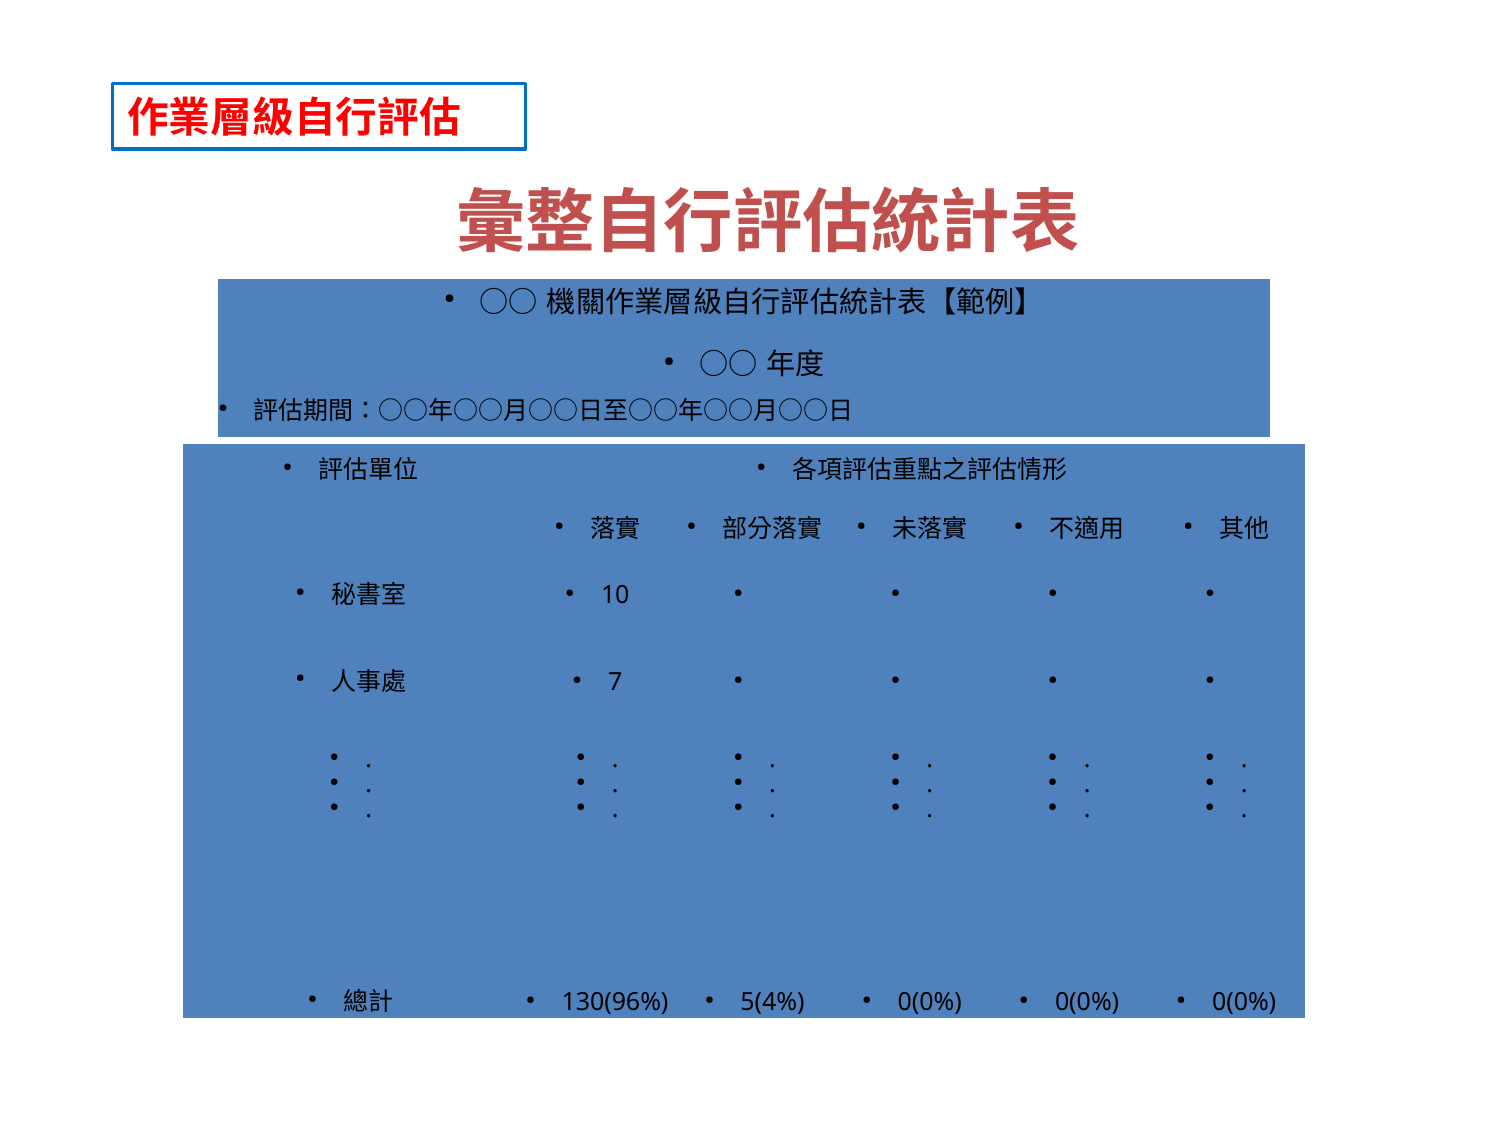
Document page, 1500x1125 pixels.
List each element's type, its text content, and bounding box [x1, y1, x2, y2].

table_cell . . . [519, 750, 676, 976]
text_box 彙整自行評估統計表 [242, 158, 1294, 275]
table_cell 0(0%) [833, 976, 991, 1018]
table_cell [1148, 569, 1305, 656]
table_cell ○○年度 [218, 341, 1270, 385]
table_cell 7 [519, 656, 676, 750]
table_cell [833, 656, 991, 750]
table_cell 0(0%) [991, 976, 1148, 1018]
table_cell 評估期間：○○年○○月○○日至○○年○○月○○日 [218, 385, 1270, 437]
table_cell 其他 [1148, 503, 1305, 569]
table_cell 落實 [519, 503, 676, 569]
table_cell [676, 569, 833, 656]
table_cell . . . [183, 750, 519, 976]
table_cell [1148, 656, 1305, 750]
table_header ○○機關作業層級自行評估統計表【範例】 [218, 279, 1270, 341]
table_cell 130(96%) [519, 976, 676, 1018]
table_header 評估單位 [183, 444, 519, 569]
table_cell . . . [991, 750, 1148, 976]
table_cell . . . [676, 750, 833, 976]
table_cell . . . [833, 750, 991, 976]
table_header 各項評估重點之評估情形 [519, 444, 1305, 503]
table_cell [833, 569, 991, 656]
table_cell [991, 656, 1148, 750]
table_cell 不適用 [991, 503, 1148, 569]
table_cell [676, 656, 833, 750]
table_cell 部分落實 [676, 503, 833, 569]
table_cell 秘書室 [183, 569, 519, 656]
table_cell 5(4%) [676, 976, 833, 1018]
table_cell 0(0%) [1148, 976, 1305, 1018]
table_cell 未落實 [833, 503, 991, 569]
table_cell 總計 [183, 976, 519, 1018]
table_cell 10 [519, 569, 676, 656]
table_cell . . . [1148, 750, 1305, 976]
table_cell 人事處 [183, 656, 519, 750]
table_cell [991, 569, 1148, 656]
text_box 作業層級自行評估 [112, 83, 526, 150]
